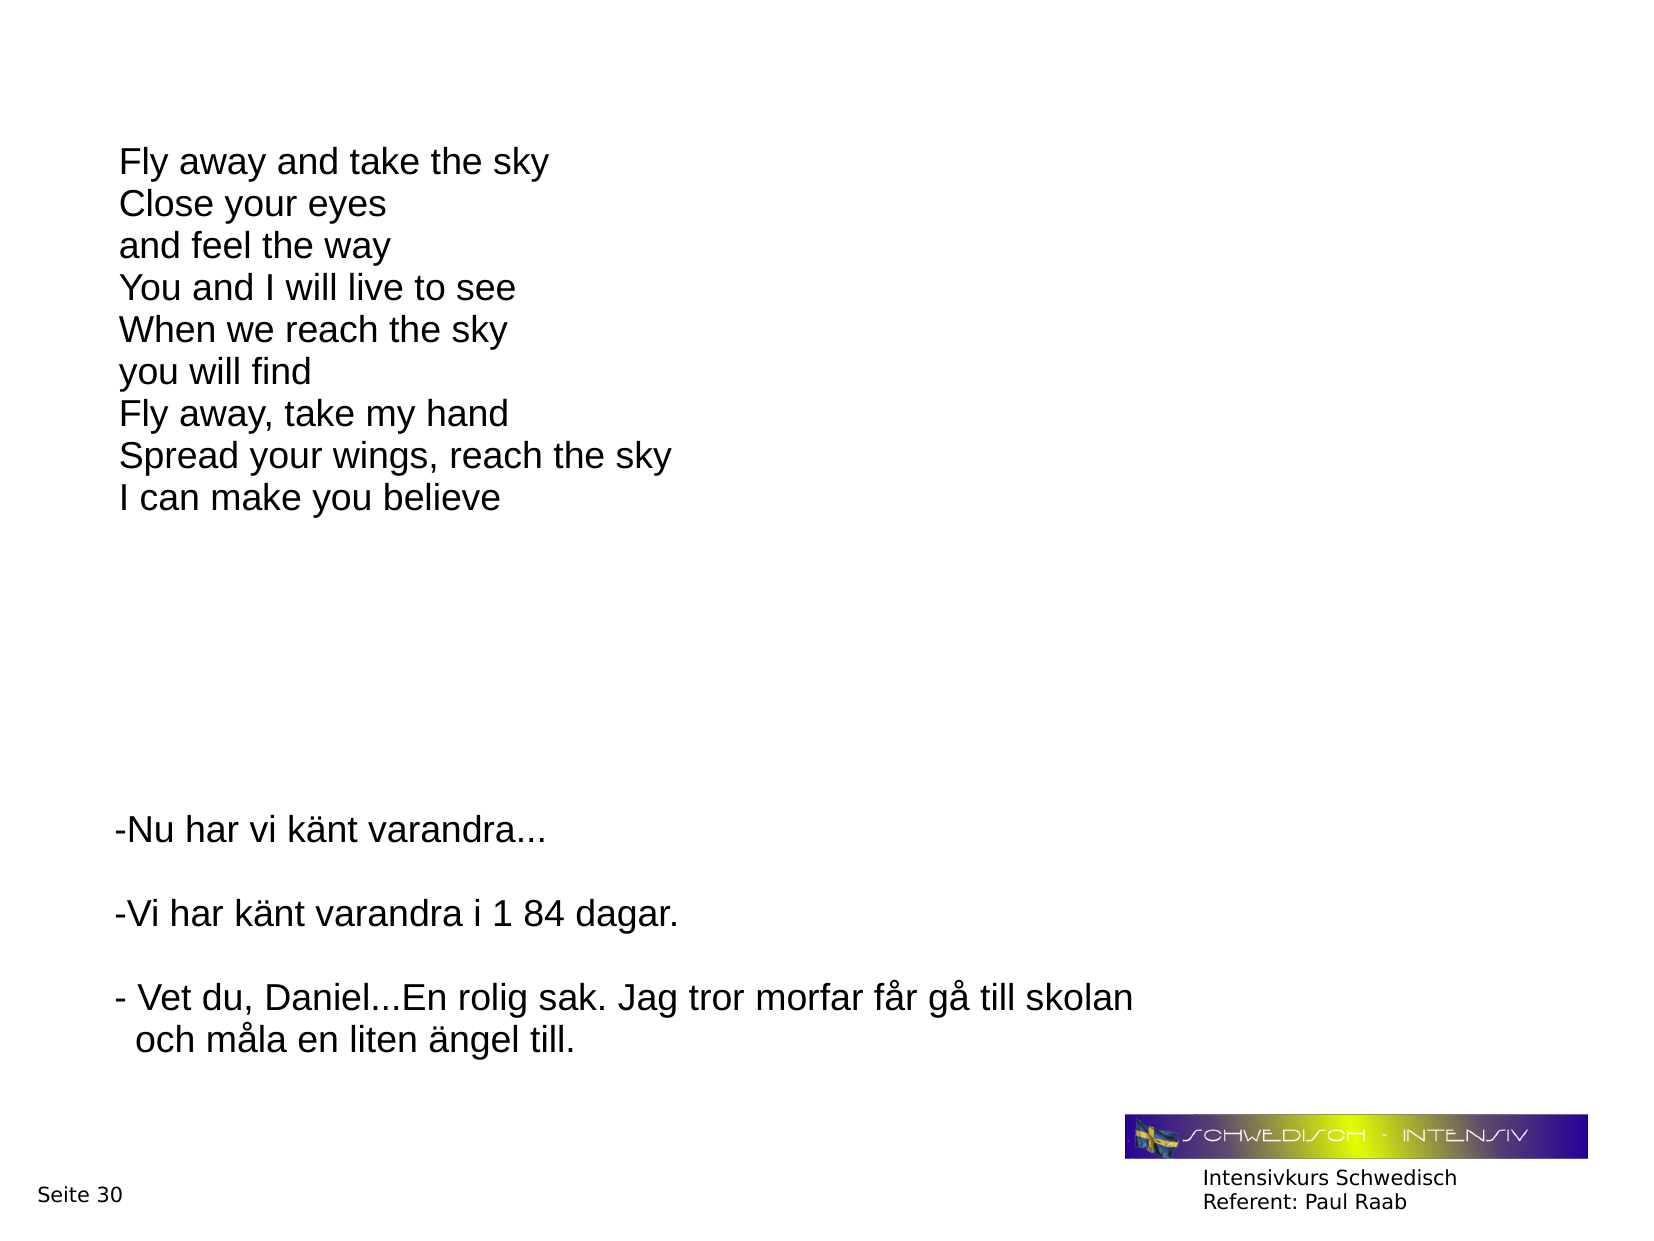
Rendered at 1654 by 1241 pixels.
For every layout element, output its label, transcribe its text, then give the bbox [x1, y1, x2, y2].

picture [1125, 1114, 1588, 1159]
text_box -Nu har vi känt varandra... -Vi har känt varandra i 1 84 dagar. - Vet du, Daniel...En rolig sak. Jag tror morfar får gå till skolan och måla en liten ängel till. [99, 801, 1311, 1068]
text_box Fly away and take the sky Close your eyes and feel the way You and I will live to see When we reach the sky you will find Fly away, take my hand Spread your wings, reach the sky I can make you believe [103, 132, 689, 526]
